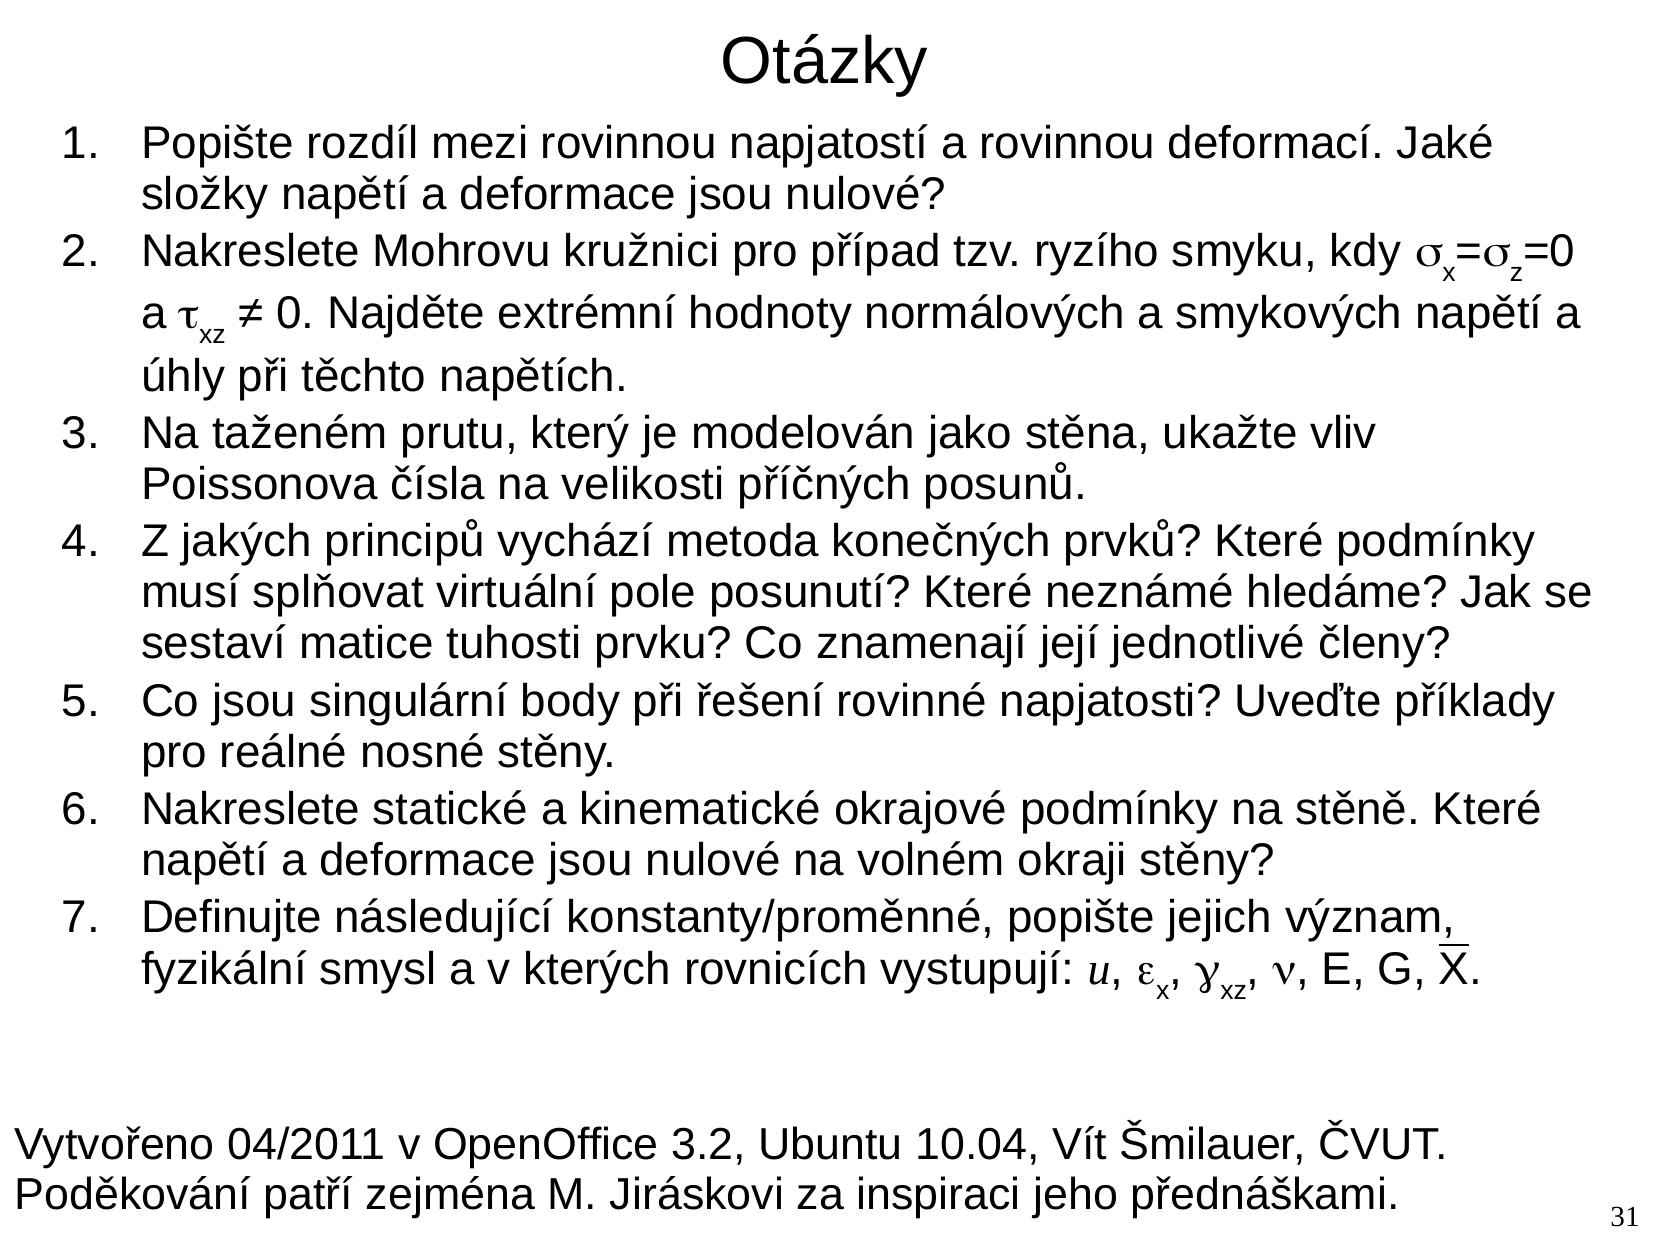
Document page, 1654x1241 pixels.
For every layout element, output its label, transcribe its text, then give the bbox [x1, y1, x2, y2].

title Otázky [37, 8, 1613, 113]
list Popište rozdíl mezi rovinnou napjatostí a rovinnou deformací. Jaké složky napětí a deformace jsou nulové? Nakreslete Mohrovu kružnici pro případ tzv. ryzího smyku, kdy sx=sz=0 a txz ≠ 0. Najděte extrémní hodnoty normálových a smykových napětí a úhly při těchto napětích. Na taženém prutu, který je modelován jako stěna, ukažte vliv Poissonova čísla na velikosti příčných posunů. Z jakých principů vychází metoda konečných prvků? Které podmínky musí splňovat virtuální pole posunutí? Které neznámé hledáme? Jak se sestaví matice tuhosti prvku? Co znamenají její jednotlivé členy? Co jsou singulární body při řešení rovinné napjatosti? Uveďte příklady pro reálné nosné stěny. Nakreslete statické a kinematické okrajové podmínky na stěně. Které napětí a deformace jsou nulové na volném okraji stěny? Definujte následující konstanty/proměnné, popište jejich význam, fyzikální smysl a v kterých rovnicích vystupují: u, ex, gxz, n, E, G, X. [57, 116, 1608, 1126]
text_box Vytvořeno 04/2011 v OpenOffice 3.2, Ubuntu 10.04, Vít Šmilauer, ČVUT. Poděkování patří zejména M. Jiráskovi za inspiraci jeho přednáškami. [0, 1111, 1493, 1241]
